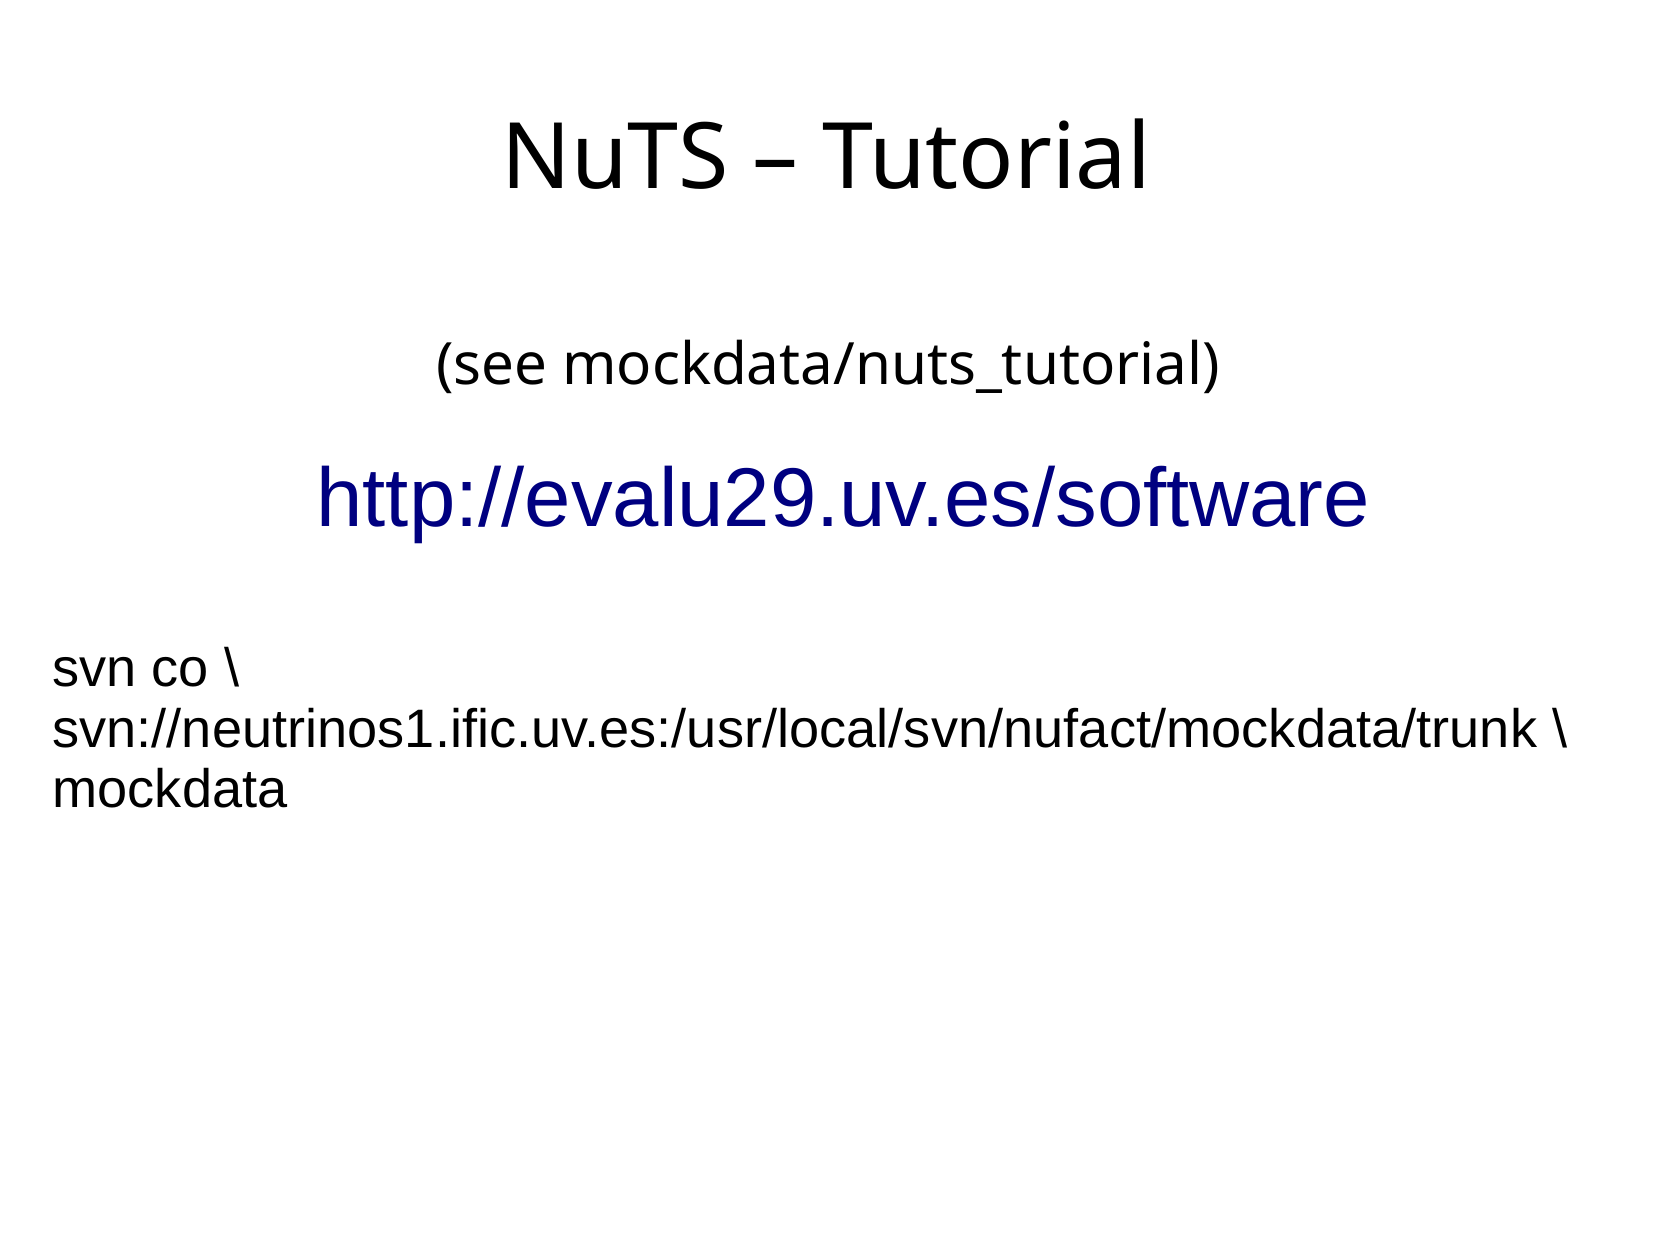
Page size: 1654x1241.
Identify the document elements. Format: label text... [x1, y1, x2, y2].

title NuTS – Tutorial [82, 56, 1571, 250]
text_box (see mockdata/nuts_tutorial) [421, 314, 1220, 421]
text_box http://evalu29.uv.es/software svn co \ svn://neutrinos1.ific.uv.es:/usr/local/svn/nufact/mockdata/trunk \ mockdata [37, 444, 1651, 1201]
